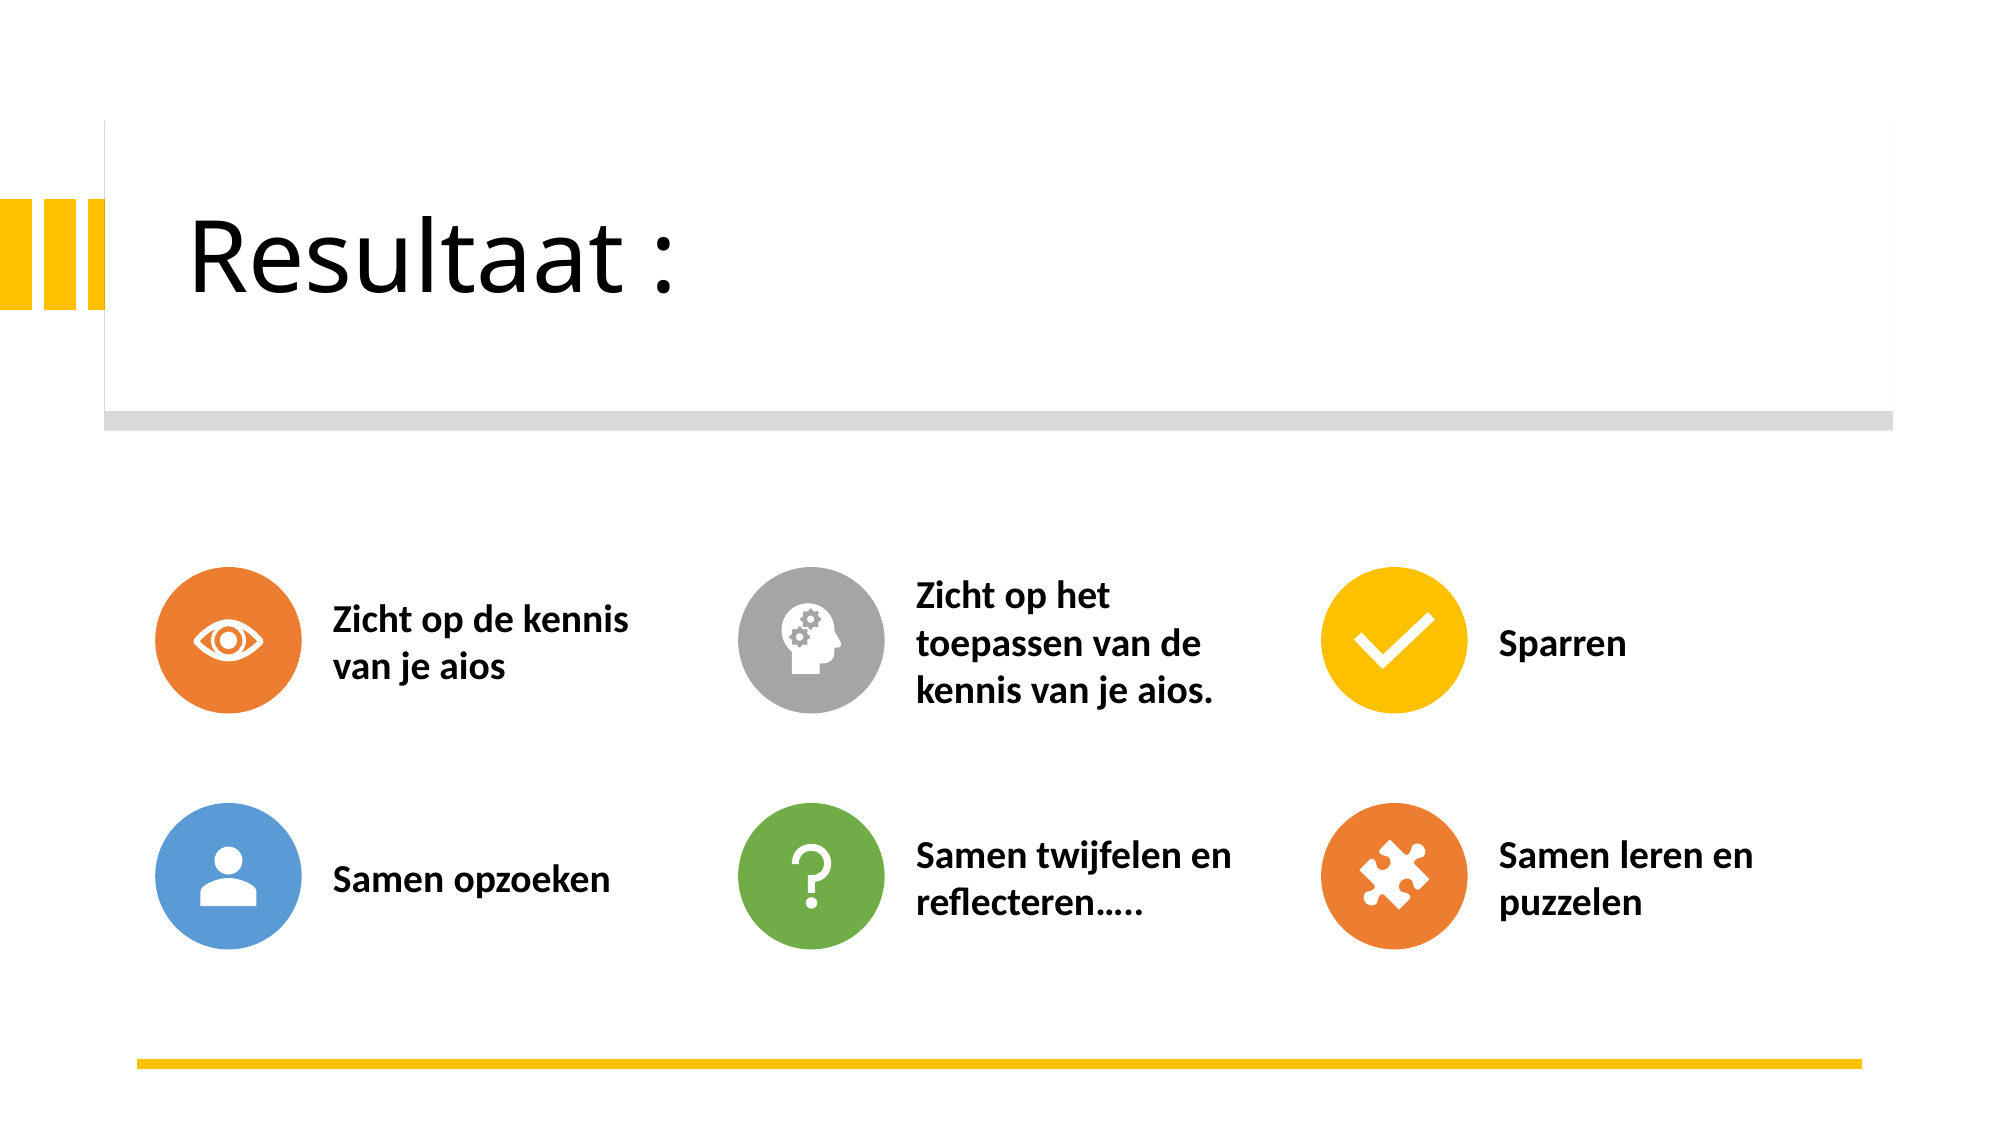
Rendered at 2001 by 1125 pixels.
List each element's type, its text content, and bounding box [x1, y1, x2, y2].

text_box Zicht op de kennis van je aios [332, 567, 679, 714]
text_box [0, 0, 2000, 1125]
title Resultaat : [171, 132, 1840, 388]
text_box Zicht op het toepassen van de kennis van je aios. [915, 567, 1262, 714]
text_box Sparren [1498, 567, 1844, 714]
text_box Samen twijfelen en reflecteren….. [915, 802, 1262, 950]
text_box Samen opzoeken [332, 802, 679, 950]
text_box Samen leren en puzzelen [1498, 802, 1844, 950]
